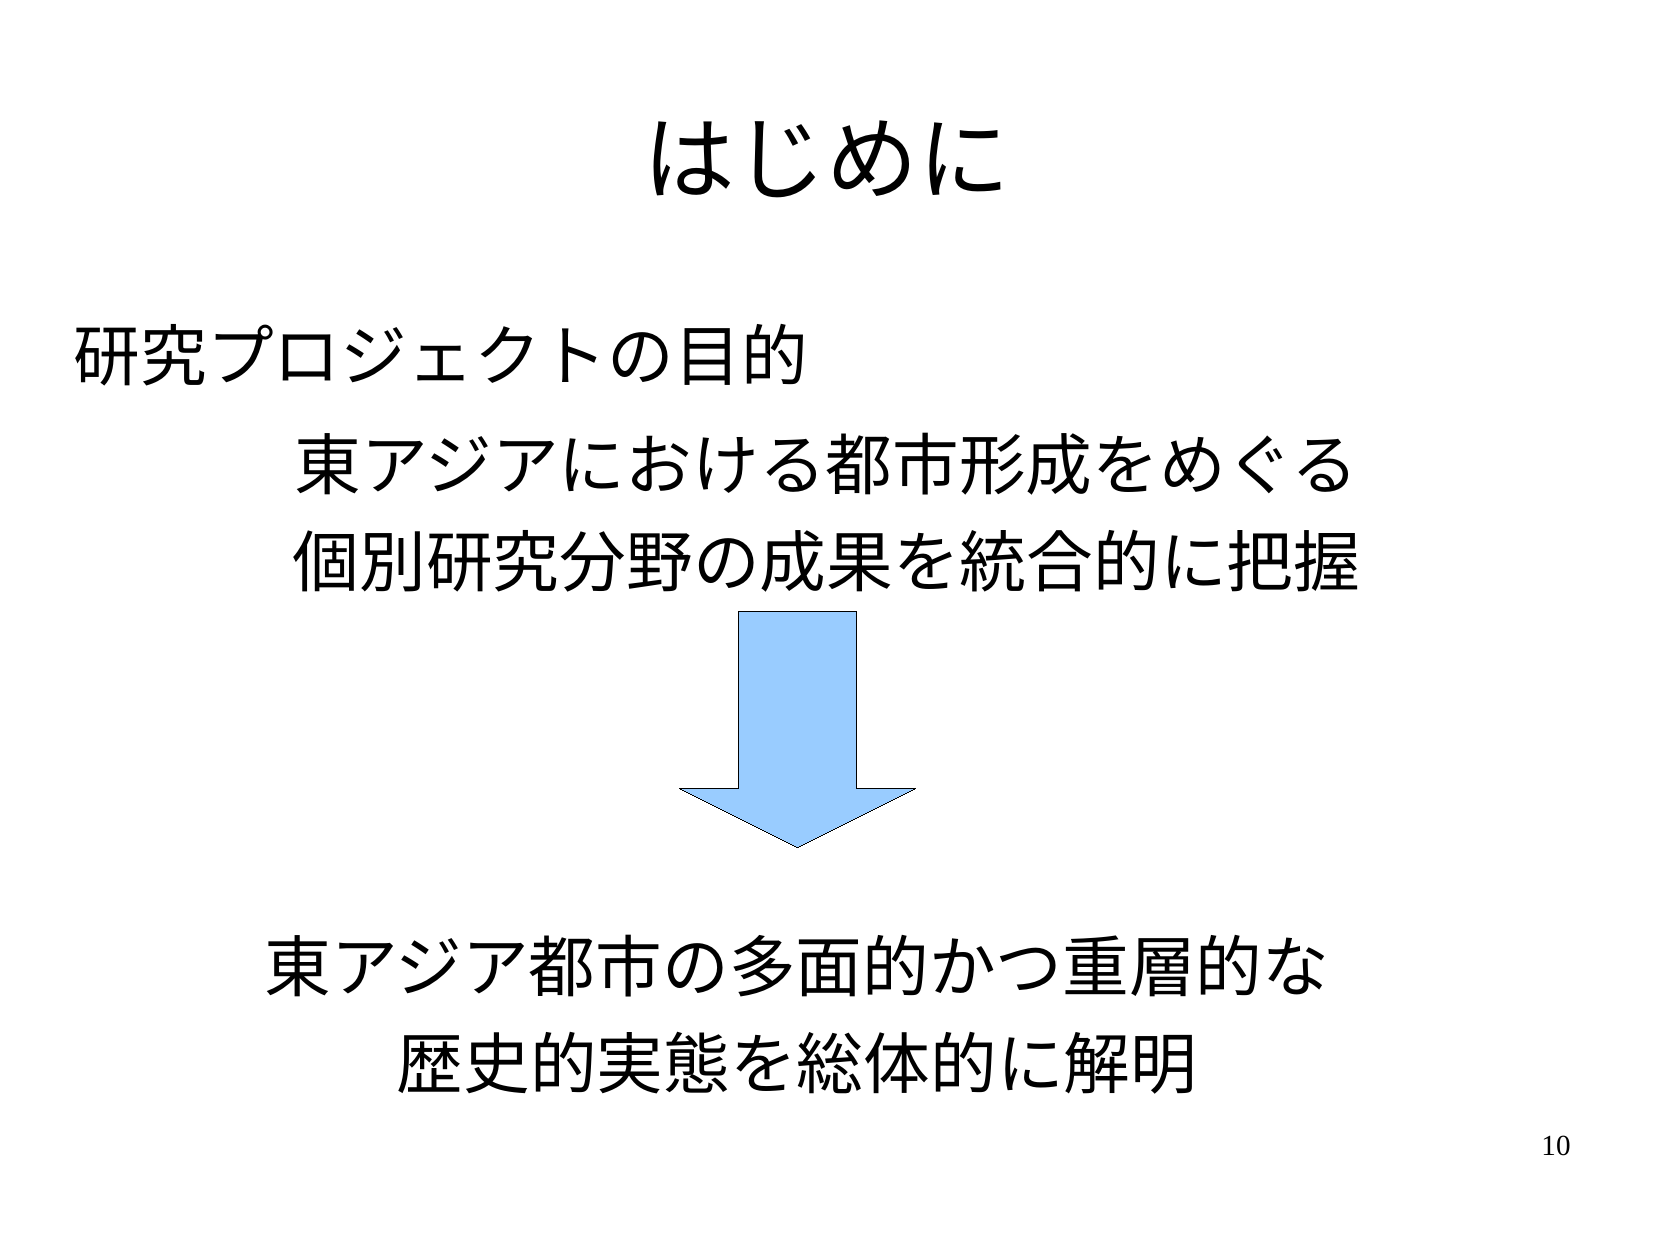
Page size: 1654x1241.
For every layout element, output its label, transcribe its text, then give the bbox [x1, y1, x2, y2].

text_box [1074, 1064, 1080, 1072]
text_box [940, 1055, 954, 1061]
text_box [940, 1066, 954, 1082]
text_box [808, 1055, 817, 1061]
title はじめに [82, 49, 1571, 257]
text_box [1140, 1058, 1153, 1071]
text_box [82, 406, 1571, 1211]
text_box [540, 1066, 554, 1082]
text_box 東アジア都市の多面的かつ重層的な 歴史的実態を総体的に解明 [59, 906, 1536, 1055]
text_box [541, 582, 551, 586]
text_box [476, 1055, 494, 1060]
text_box [1084, 1064, 1090, 1072]
text_box 東アジアにおける都市形成をめぐる 個別研究分野の成果を統合的に把握 [88, 404, 1565, 582]
text_box [499, 1055, 517, 1060]
text_box [409, 1055, 417, 1064]
text_box 研究プロジェクトの目的 [59, 295, 1034, 377]
text_box [540, 1055, 554, 1061]
text_box [1168, 1056, 1187, 1067]
text_box [751, 1055, 783, 1061]
